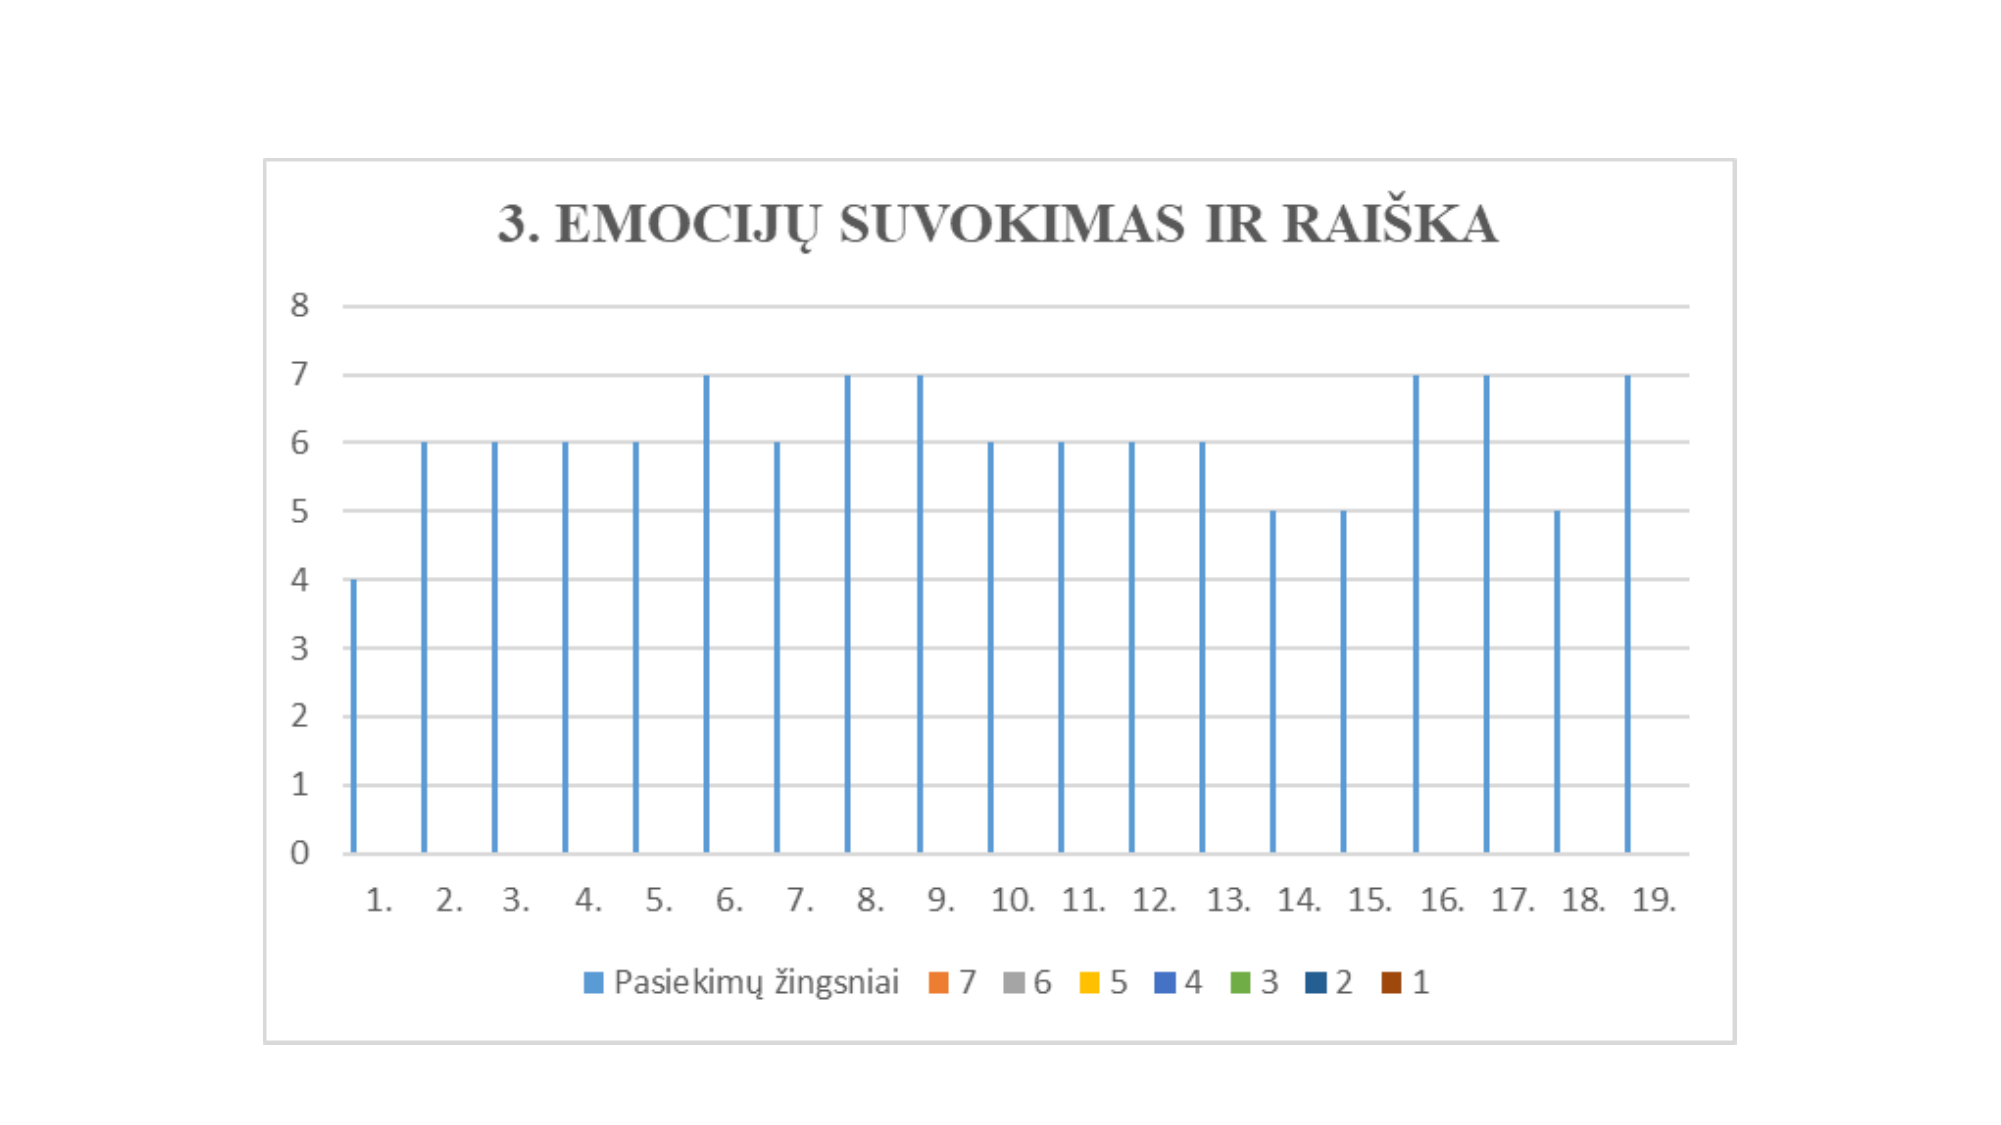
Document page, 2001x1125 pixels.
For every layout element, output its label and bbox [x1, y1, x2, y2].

picture [263, 158, 1737, 1045]
